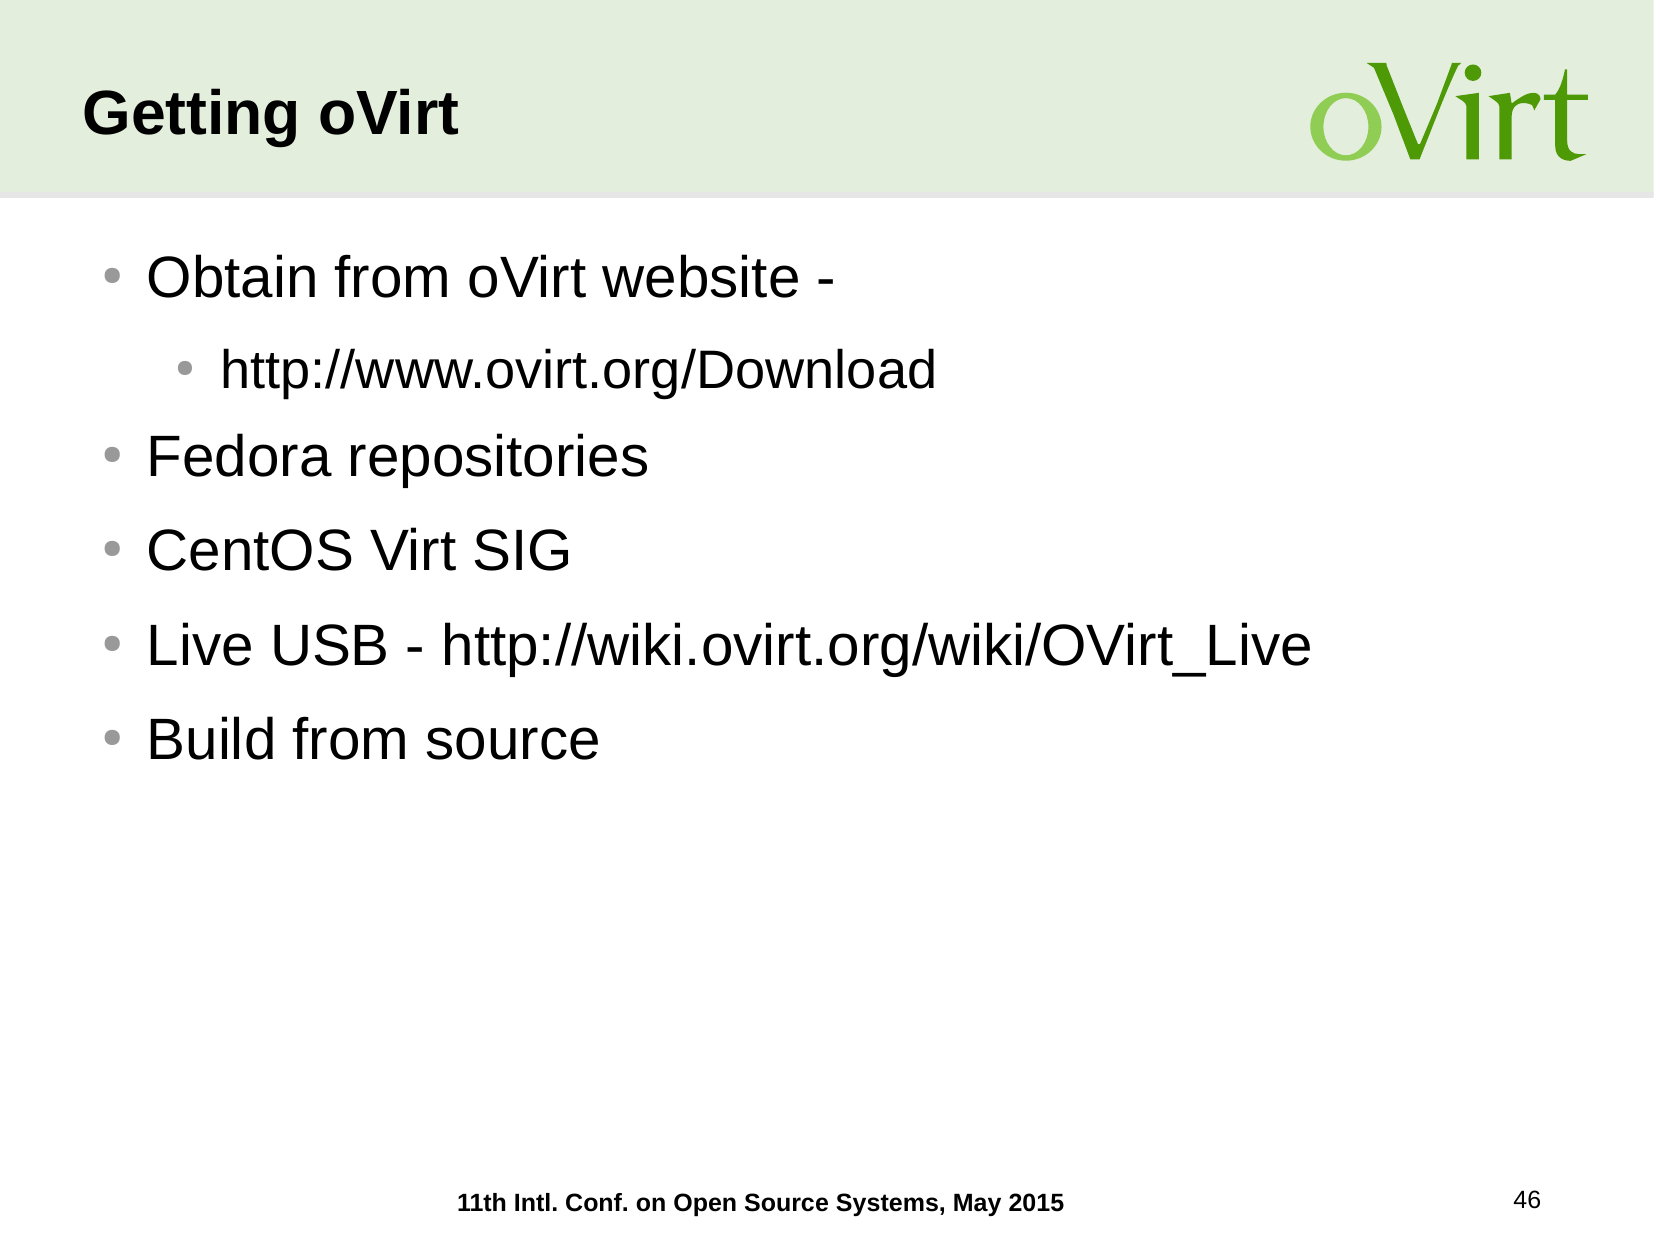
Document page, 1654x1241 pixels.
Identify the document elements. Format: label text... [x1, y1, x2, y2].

list Obtain from oVirt website - http://www.ovirt.org/Download Fedora repositories CentOS Virt SIG Live USB - http://wiki.ovirt.org/wiki/OVirt_Live Build from source [86, 244, 1576, 1039]
title Getting oVirt [82, 37, 1571, 188]
